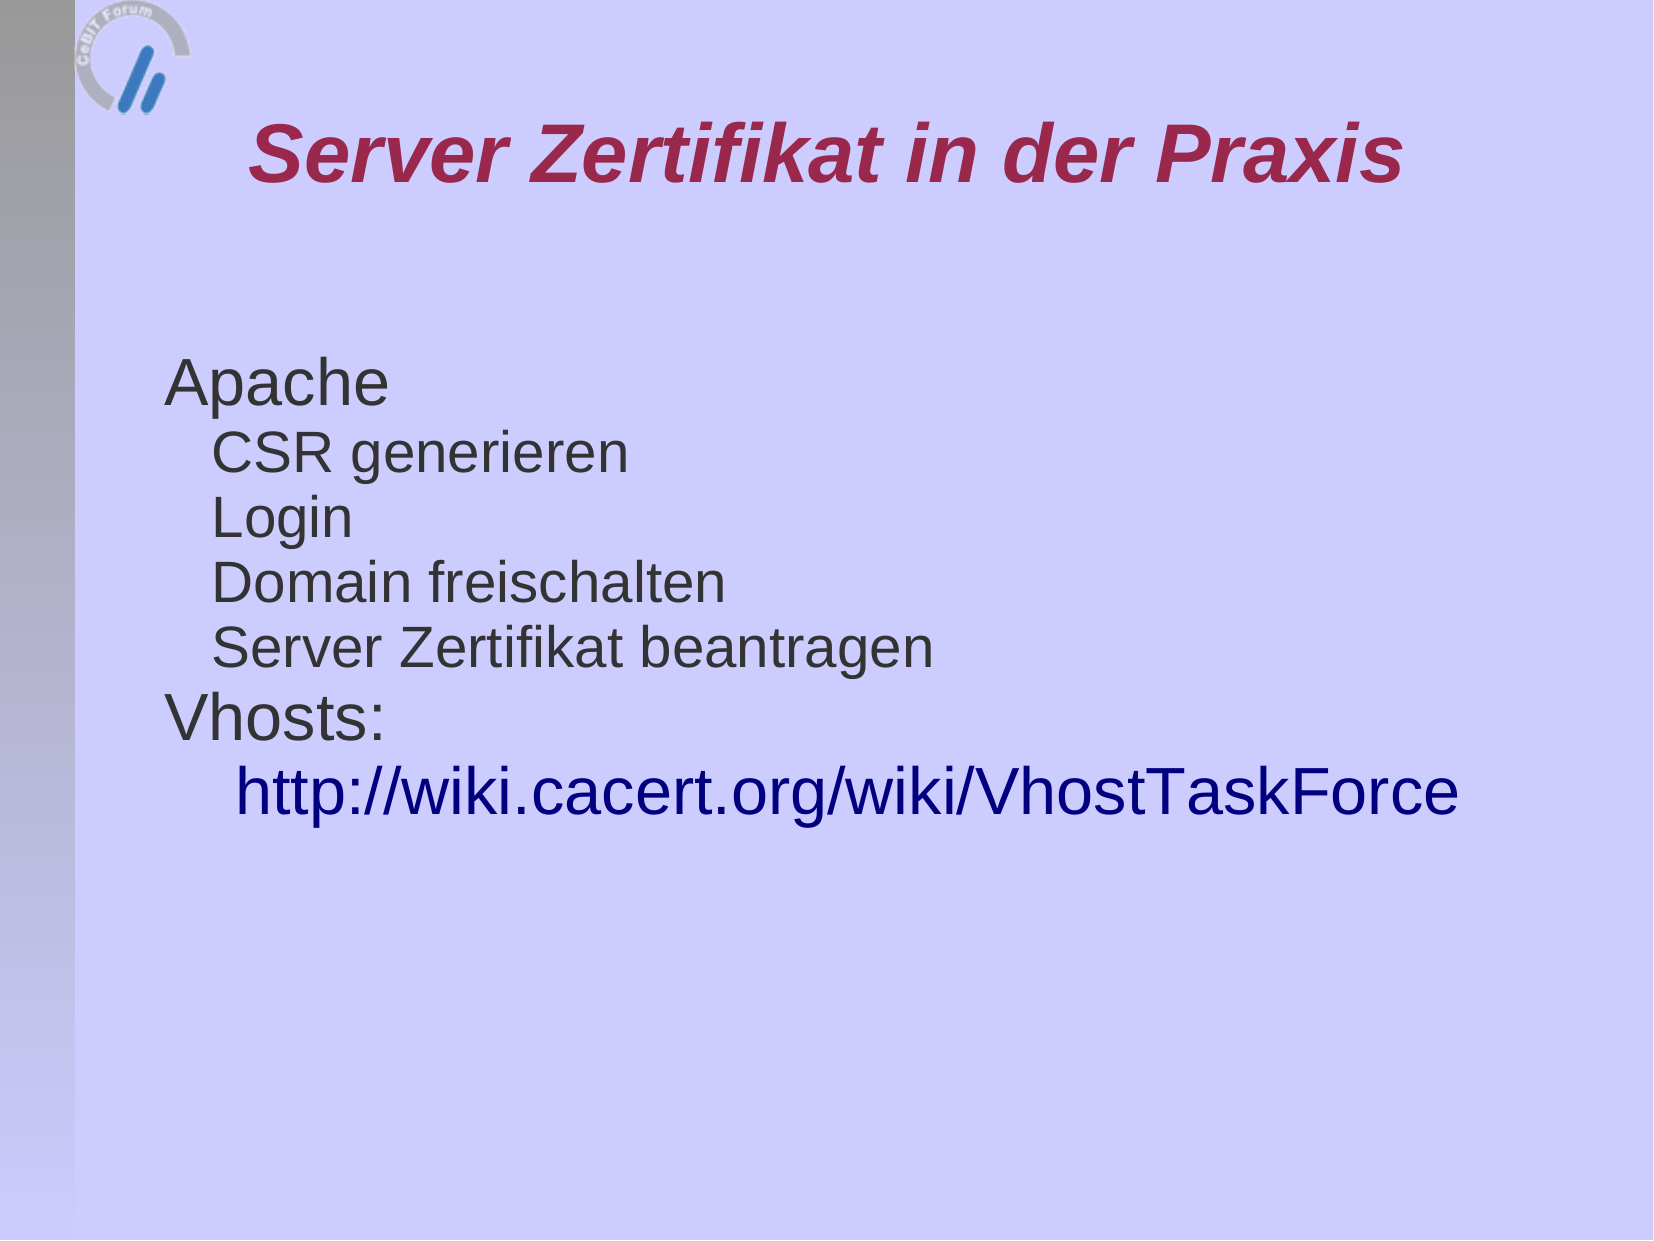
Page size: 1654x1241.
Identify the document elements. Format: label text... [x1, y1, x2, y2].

title Server Zertifikat in der Praxis [121, 49, 1534, 257]
list Apache CSR generieren Login Domain freischalten Server Zertifikat beantragen Vhosts: http://wiki.cacert.org/wiki/VhostTaskForce [152, 344, 1534, 1127]
